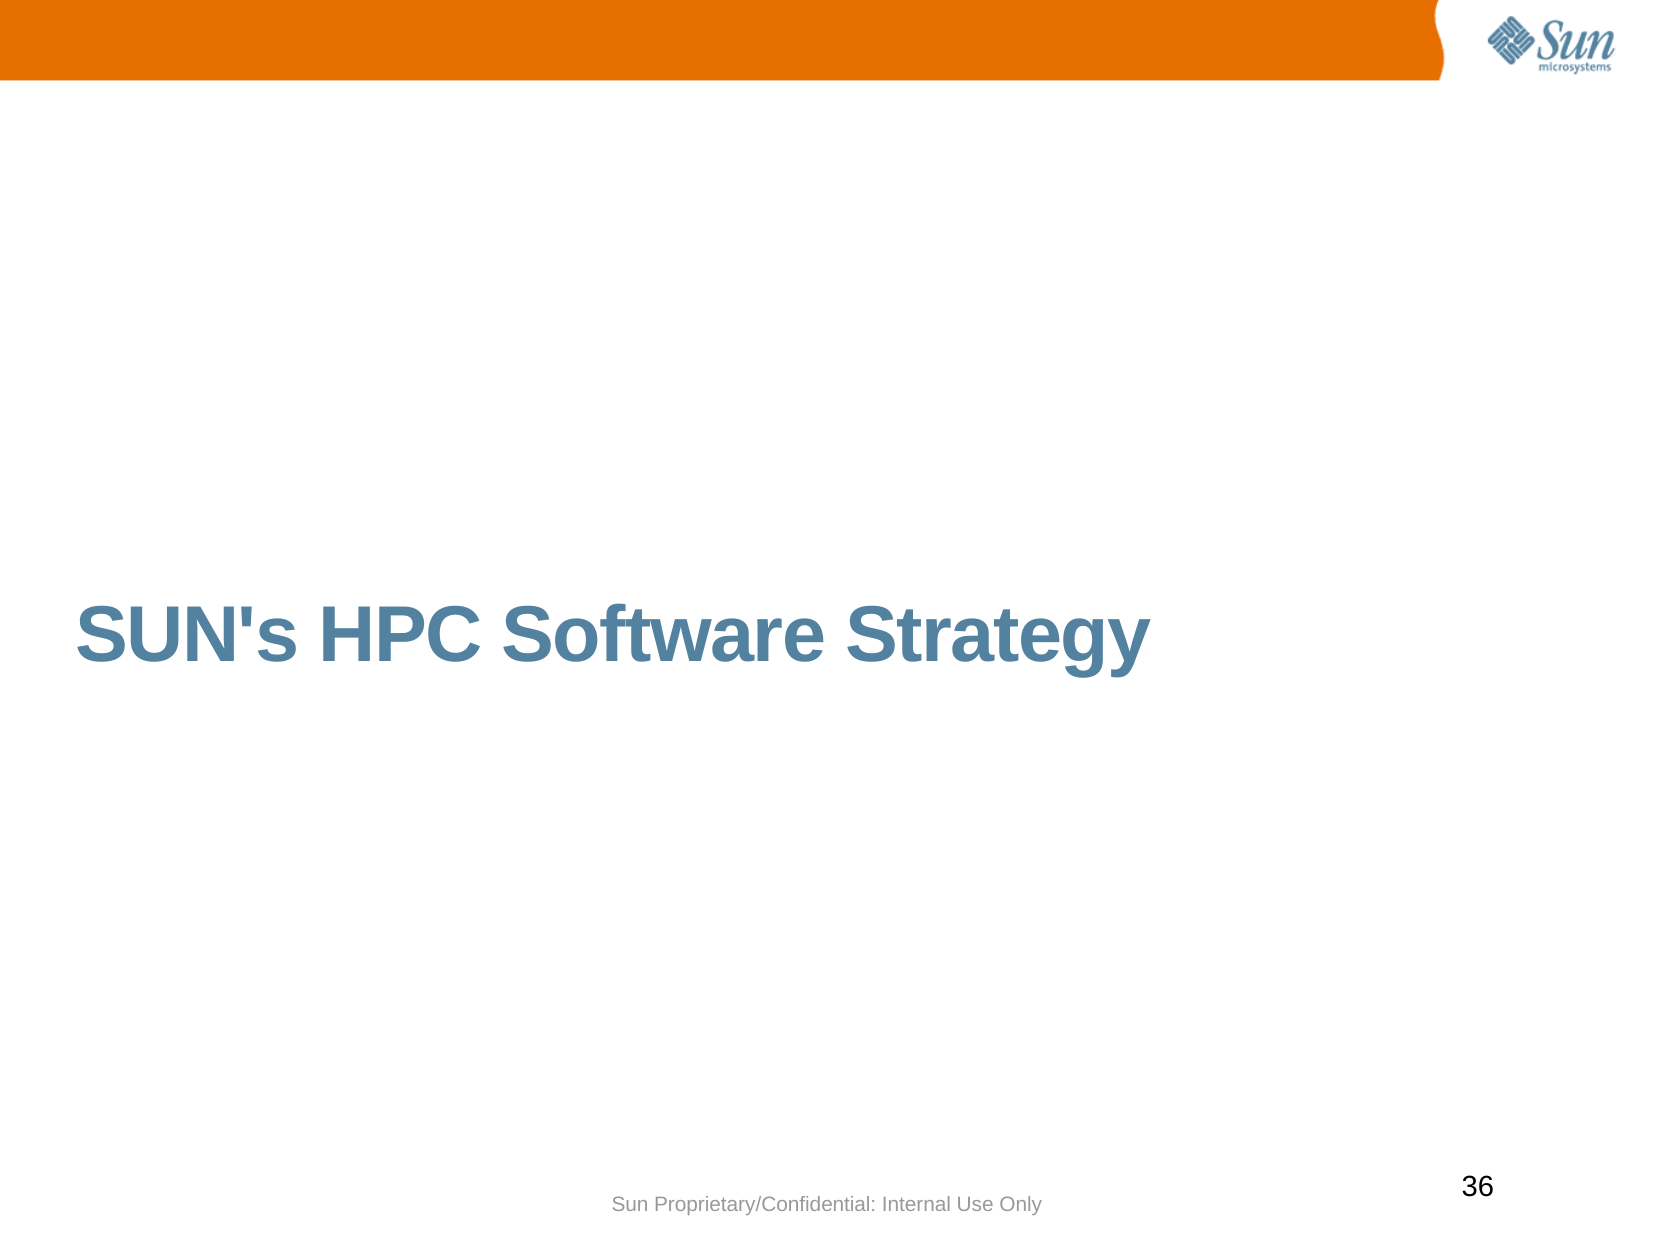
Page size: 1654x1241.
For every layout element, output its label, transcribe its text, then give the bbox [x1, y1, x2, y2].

picture [0, 0, 1654, 83]
title SUN's HPC Software Strategy [75, 597, 1577, 713]
